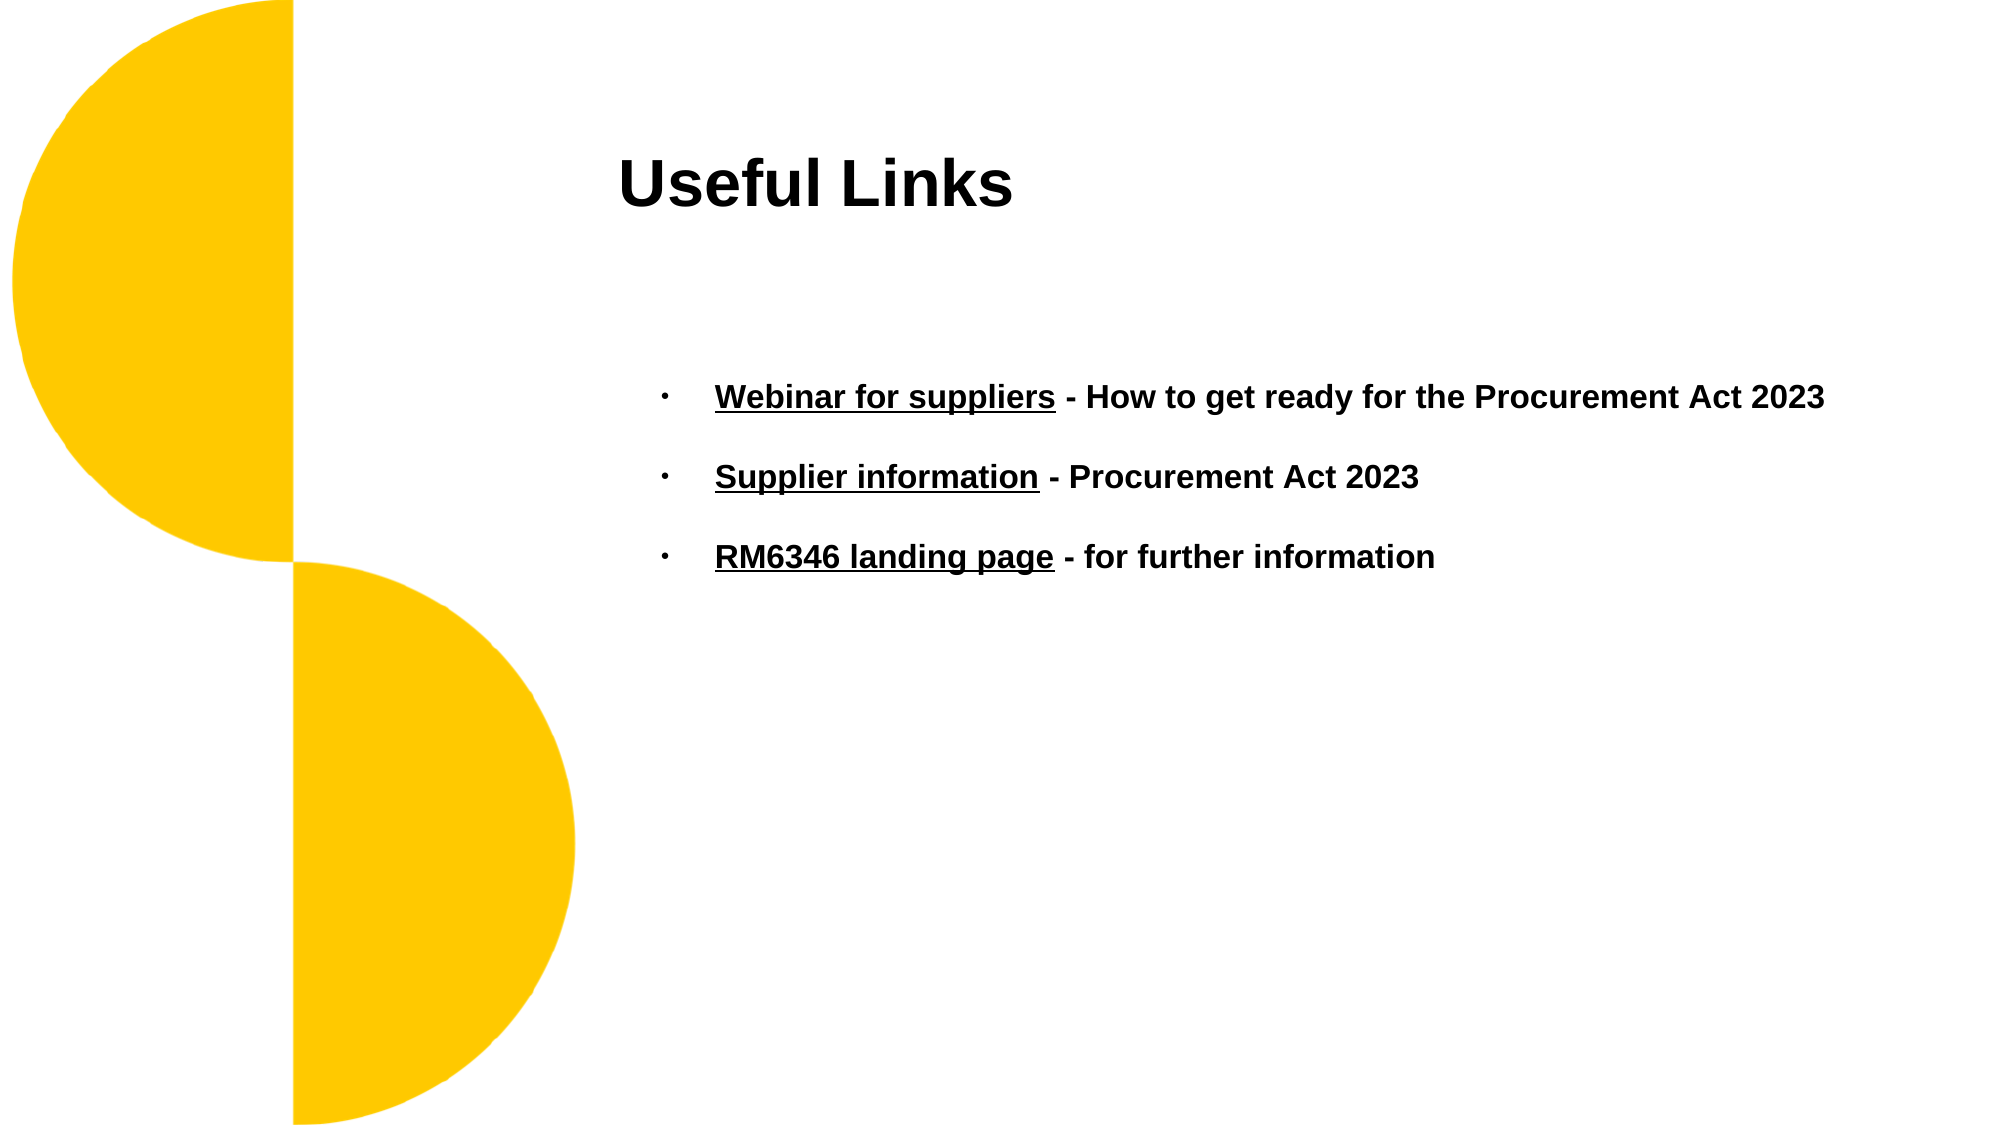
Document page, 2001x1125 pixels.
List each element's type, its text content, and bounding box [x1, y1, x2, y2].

title Webinar for suppliers - How to get ready for the Procurement Act 2023 Supplier information - Procurement Act 2023 RM6346 landing page - for further information [618, 335, 1969, 751]
title Useful Links [618, 139, 1854, 279]
